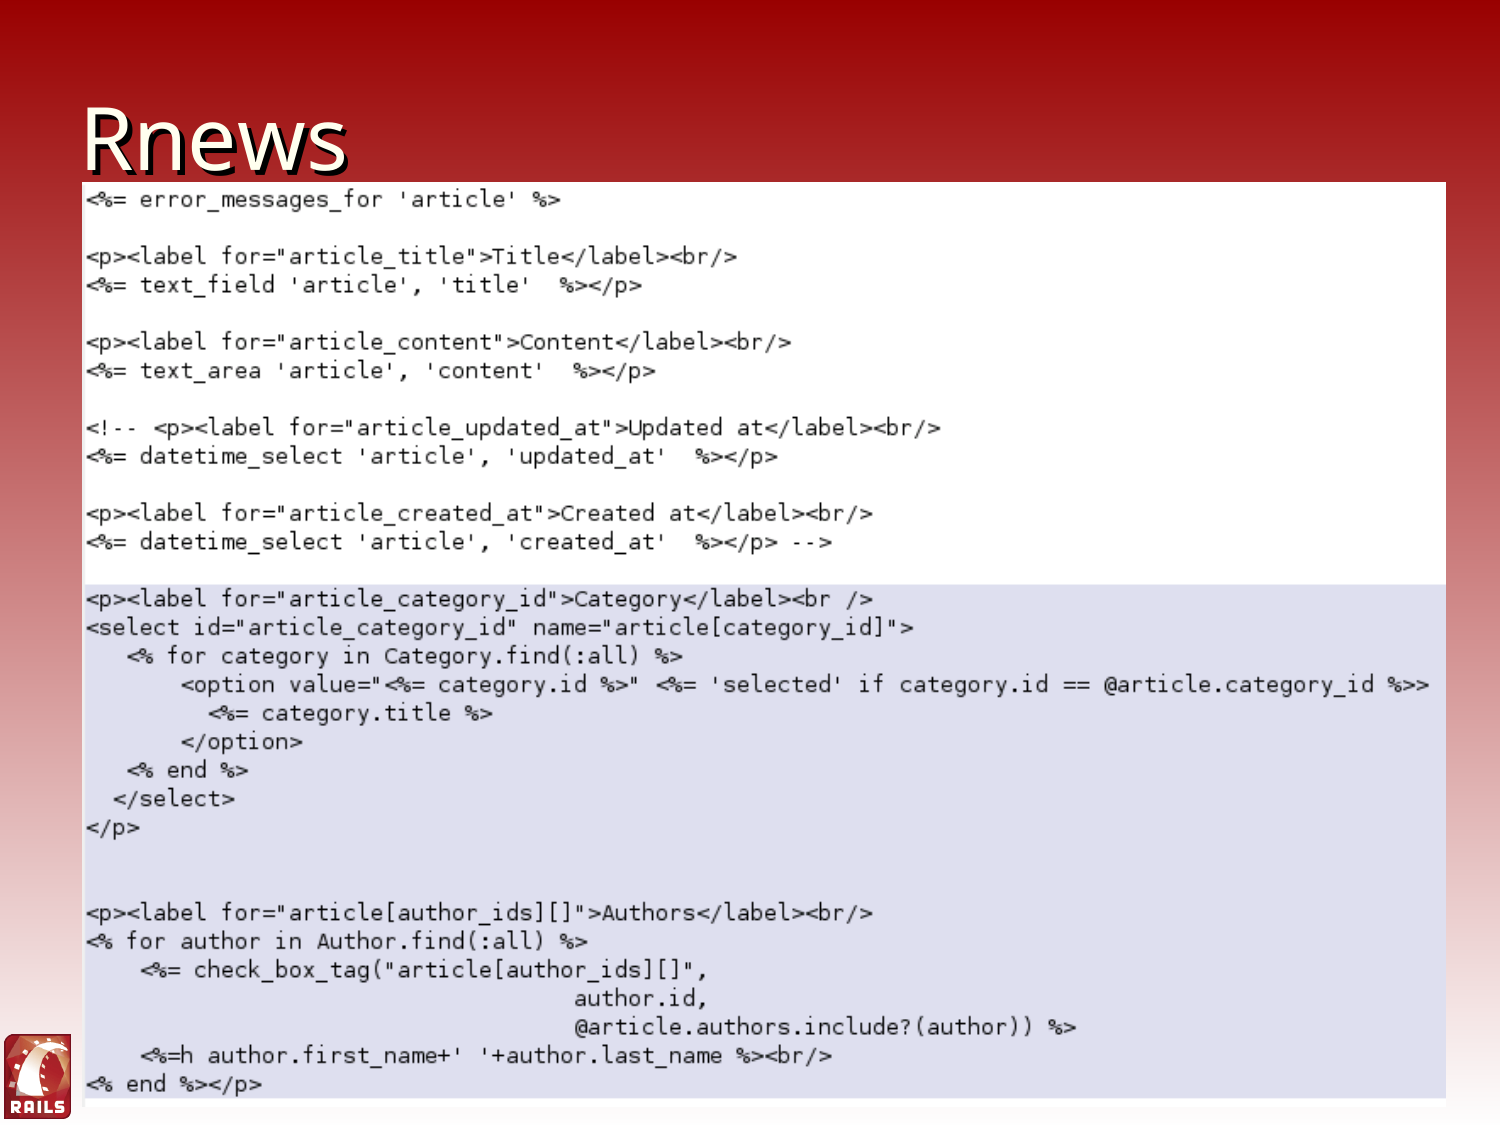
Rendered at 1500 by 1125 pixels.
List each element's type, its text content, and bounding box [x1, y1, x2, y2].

picture [82, 182, 1446, 1107]
title Rnews [64, 43, 1317, 232]
picture [4, 1034, 71, 1119]
